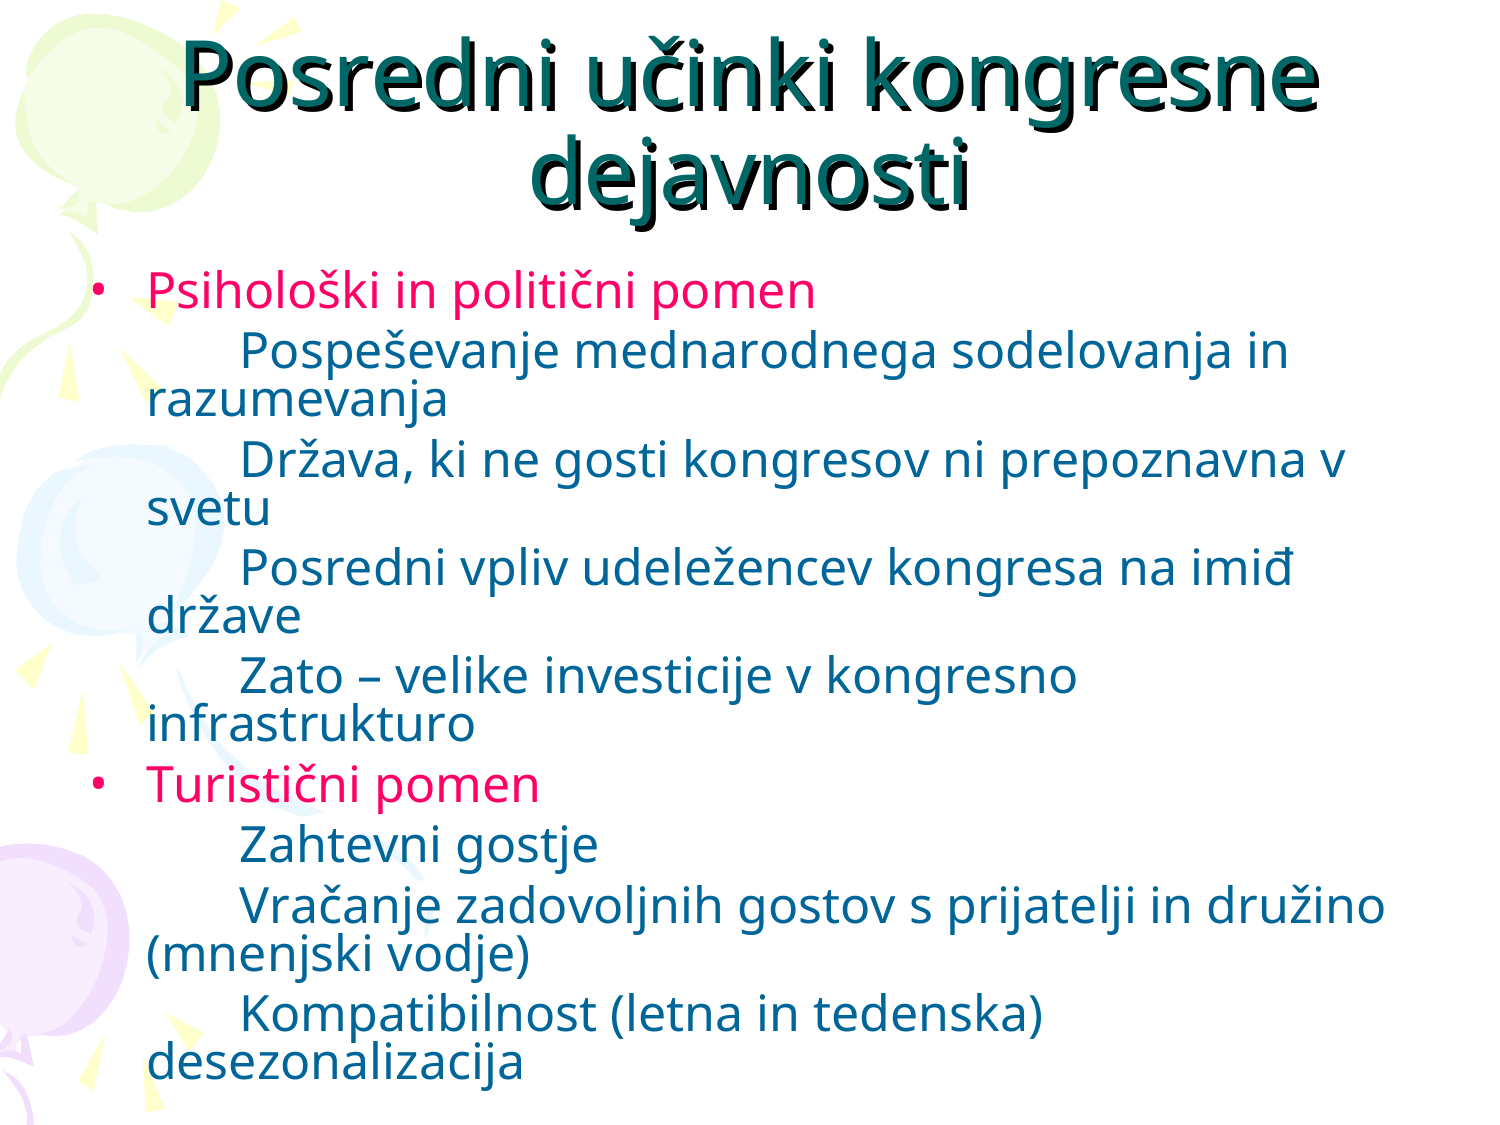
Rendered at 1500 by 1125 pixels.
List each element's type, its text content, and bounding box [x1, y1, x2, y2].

list Psihološki in politični pomen Pospeševanje mednarodnega sodelovanja in razumevanja Država, ki ne gosti kongresov ni prepoznavna v svetu Posredni vpliv udeležencev kongresa na imiđ države Zato – velike investicije v kongresno infrastrukturo Turistični pomen Zahtevni gostje Vračanje zadovoljnih gostov s prijatelji in družino (mnenjski vodje) Kompatibilnost (letna in tedenska) desezonalizacija [75, 262, 1426, 994]
title Posredni učinki kongresne dejavnosti [72, 16, 1426, 233]
